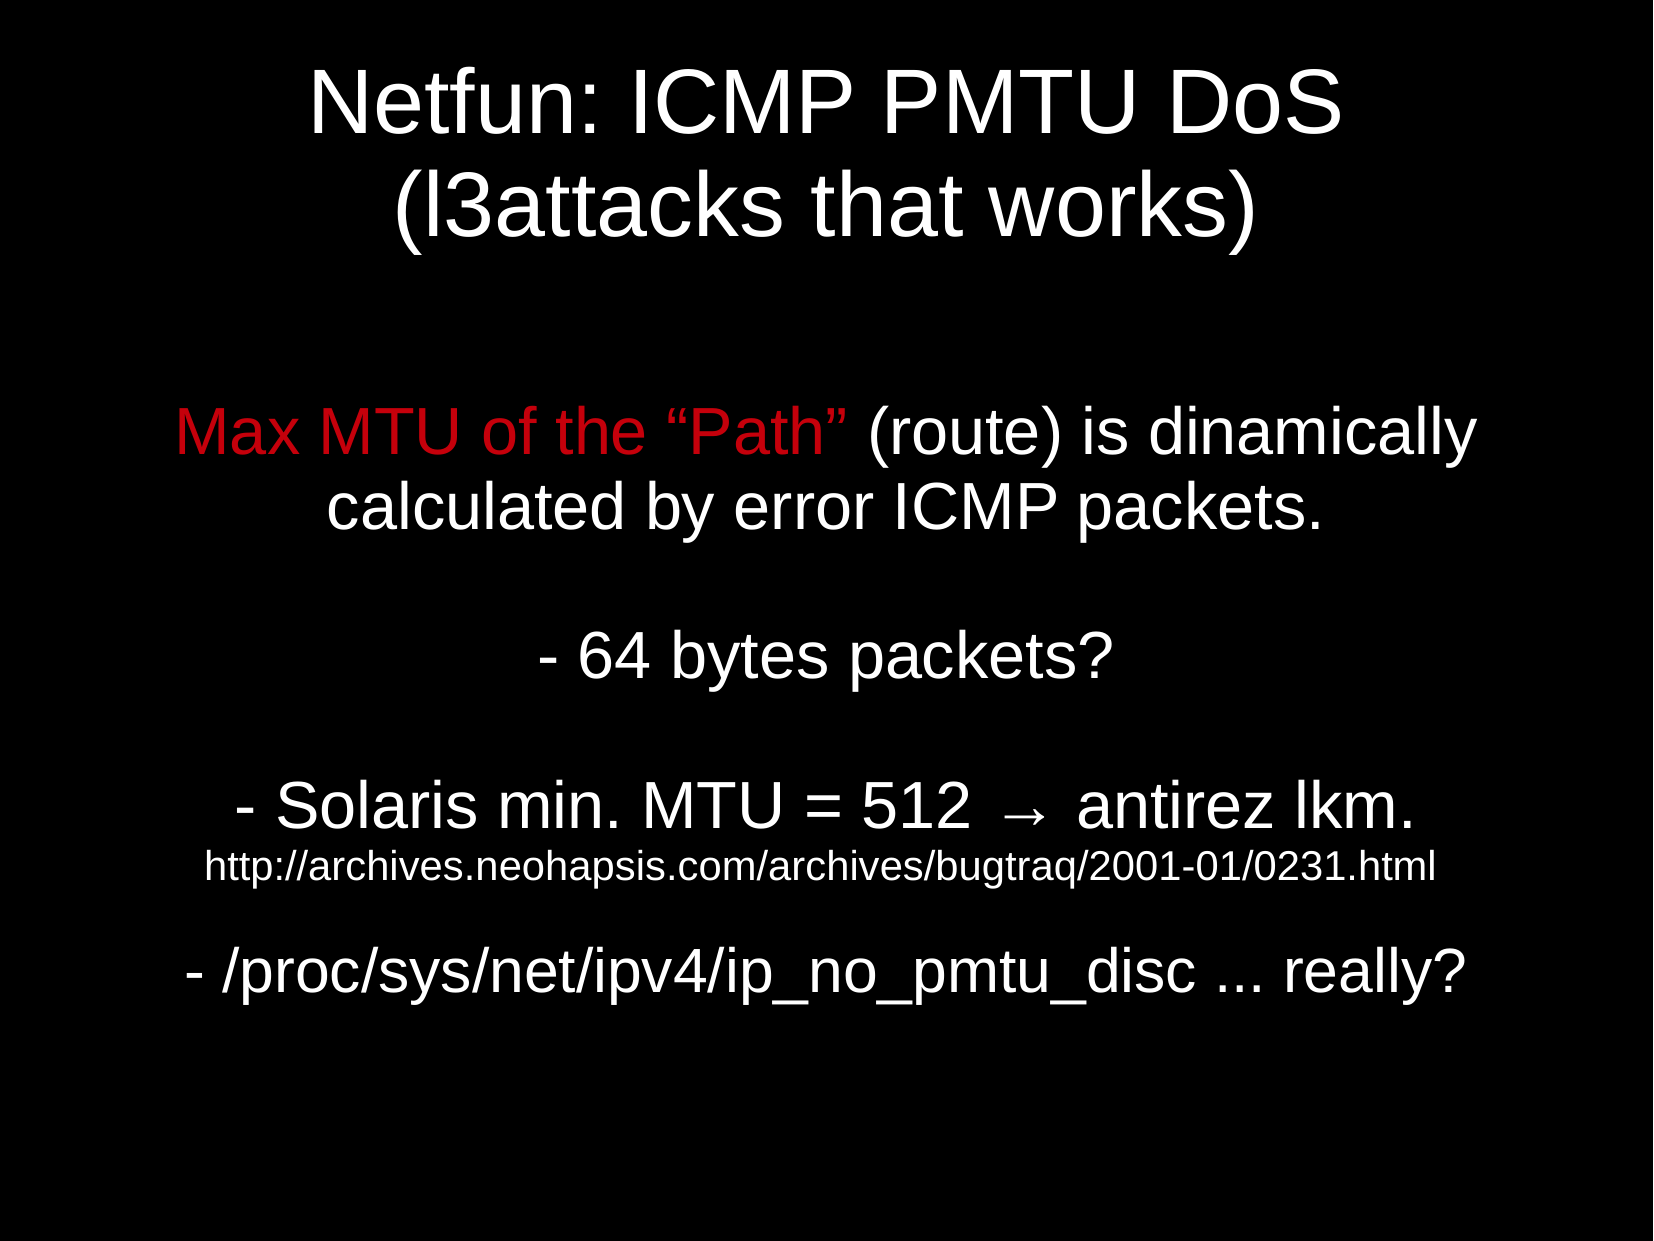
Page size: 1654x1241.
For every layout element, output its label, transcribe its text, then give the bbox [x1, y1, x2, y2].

title Netfun: ICMP PMTU DoS (l3attacks that works) [82, 46, 1571, 261]
subtitle Max MTU of the “Path” (route) is dinamically calculated by error ICMP packets. - 64 bytes packets? - Solaris min. MTU = 512 → antirez lkm. http://archives.neohapsis.com/archives/bugtraq/2001-01/0231.html - /proc/sys/net/ipv4/ip_no_pmtu_disc ... really? [82, 297, 1571, 1102]
